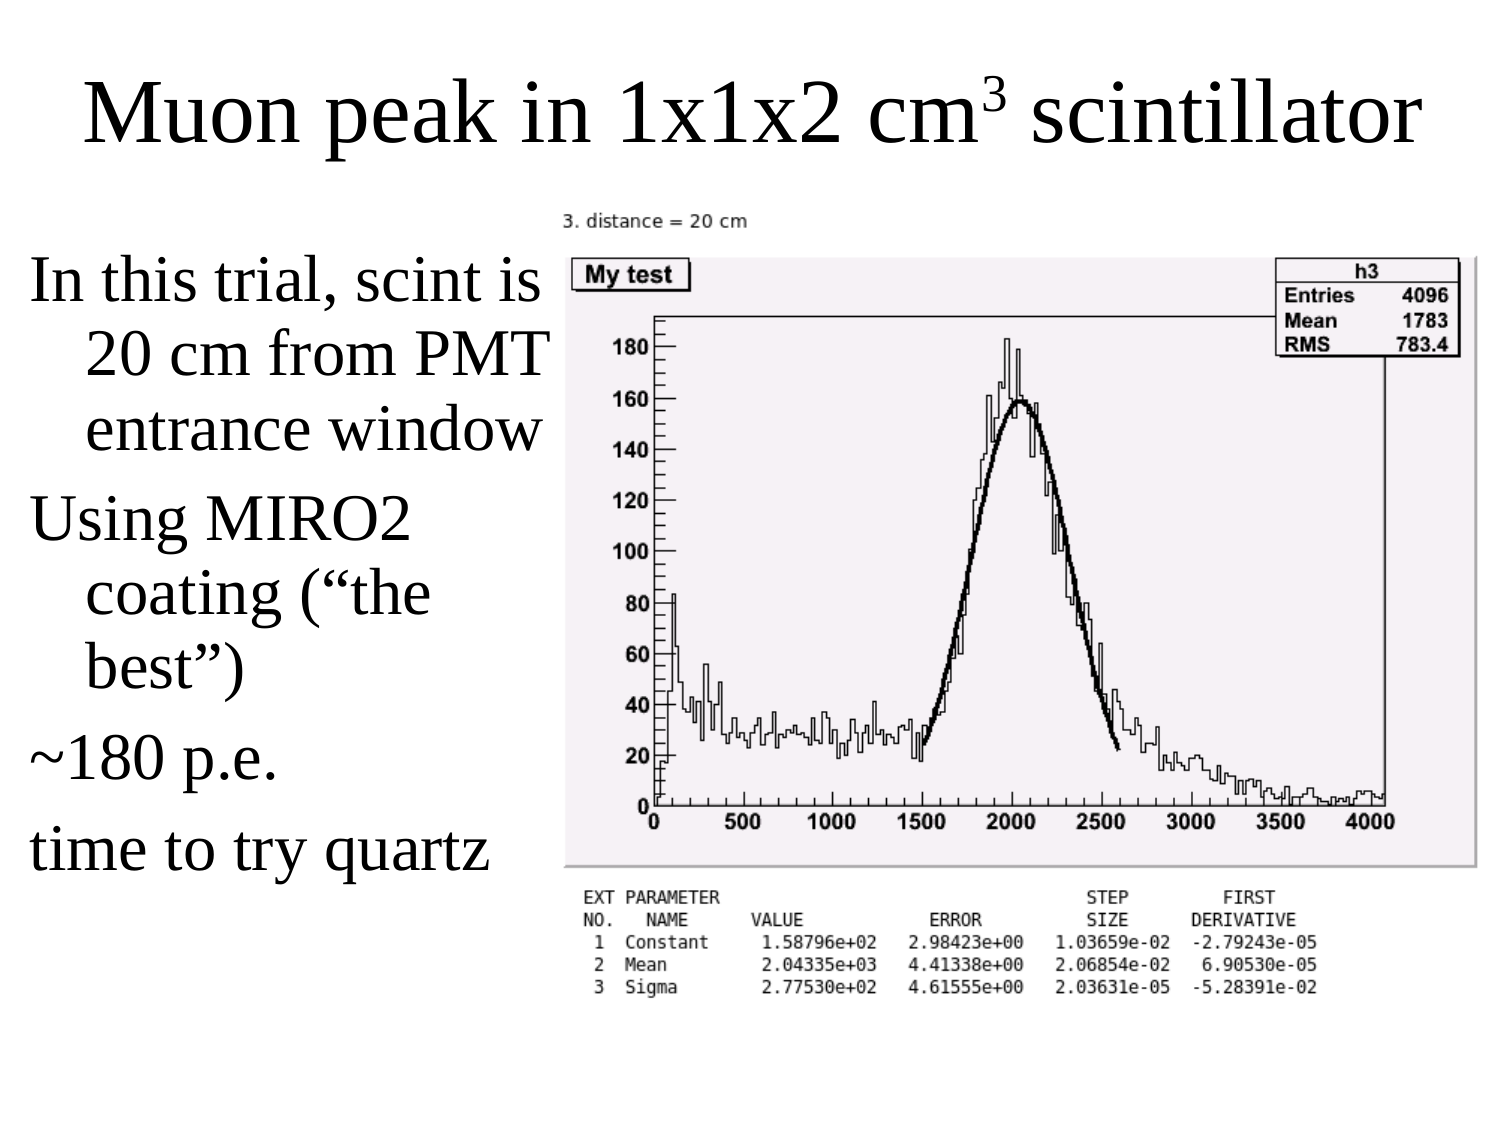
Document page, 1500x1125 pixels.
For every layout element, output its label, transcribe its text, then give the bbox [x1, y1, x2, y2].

picture [561, 210, 1488, 1010]
title Muon peak in 1x1x2 cm3 scintillator [59, 24, 1447, 198]
list In this trial, scint is 20 cm from PMT entrance window Using MIRO2 coating (“the best”) ~180 p.e. time to try quartz [29, 242, 591, 1020]
